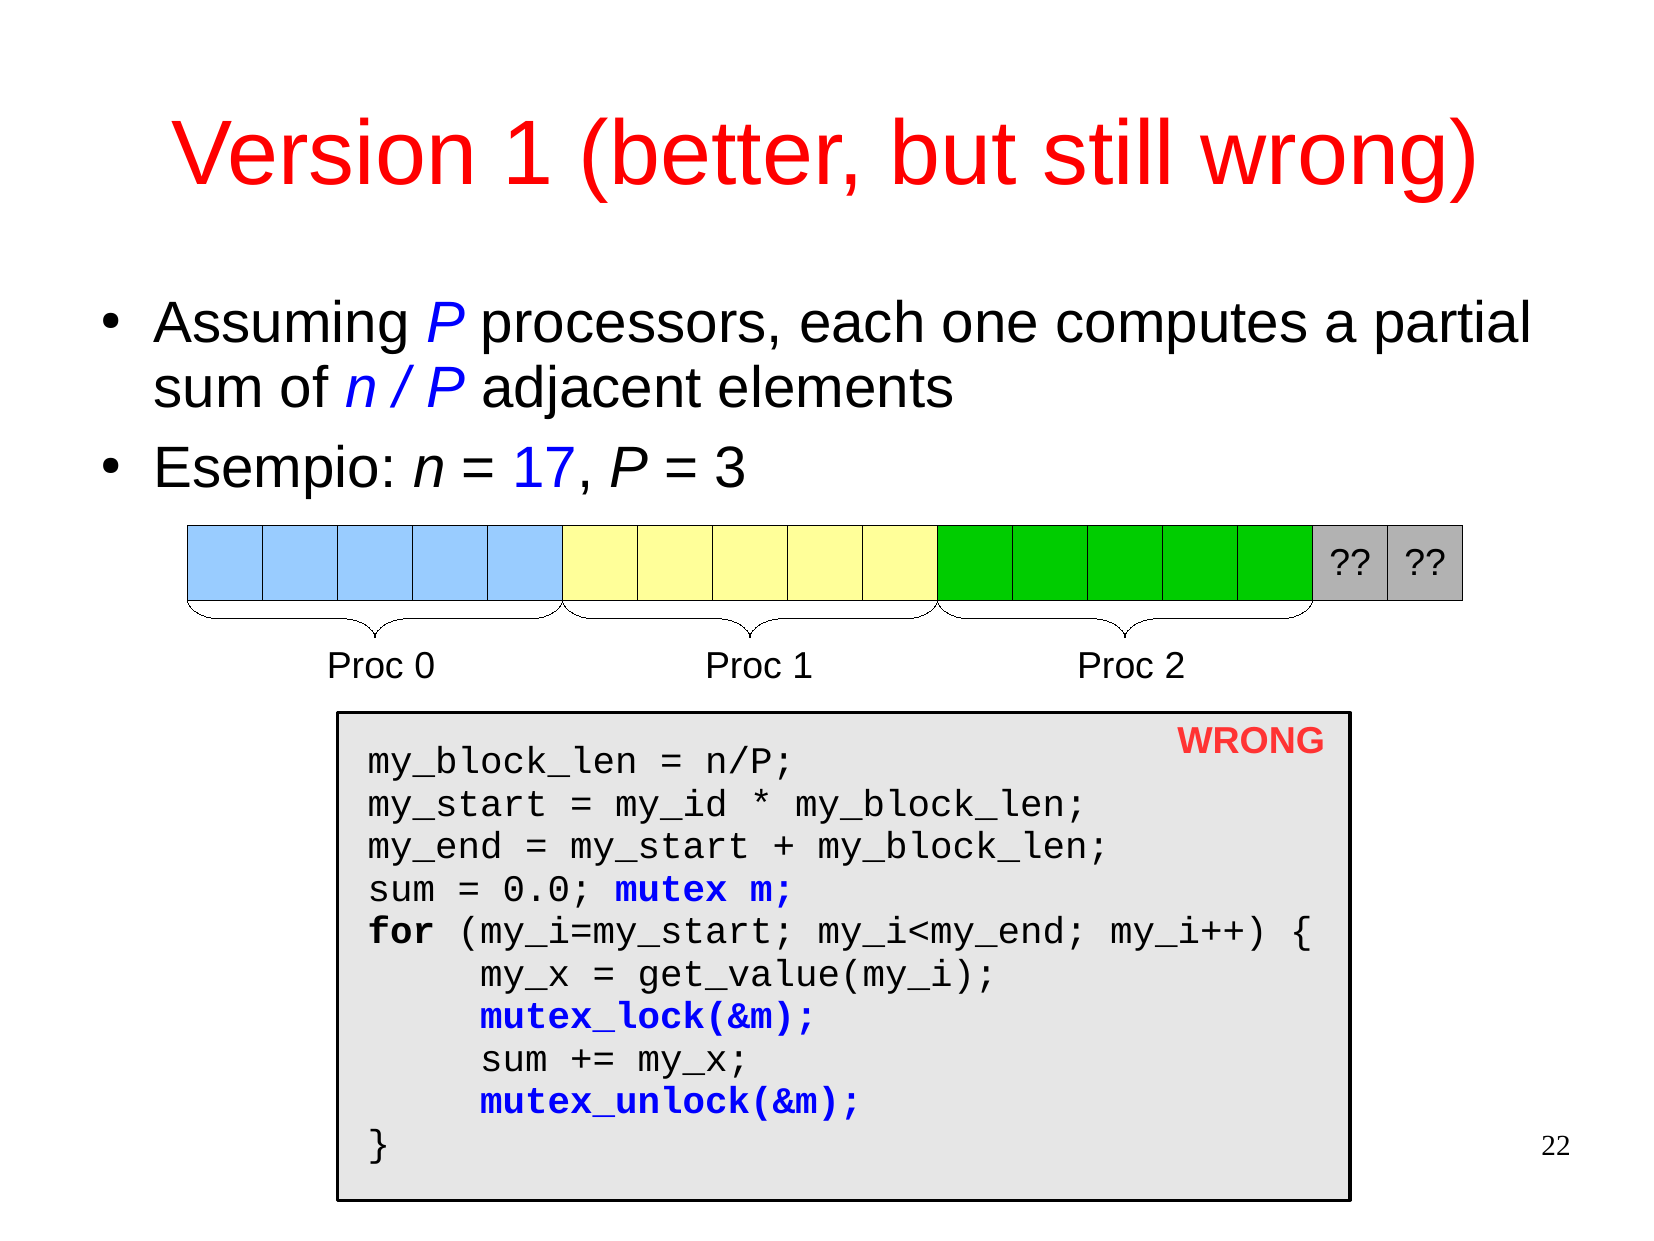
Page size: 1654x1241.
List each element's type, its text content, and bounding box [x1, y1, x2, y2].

list Assuming P processors, each one computes a partial sum of n / P adjacent elements Esempio: n = 17, P = 3 [82, 290, 1571, 1109]
text_box ?? [1312, 525, 1387, 601]
title Version 1 (better, but still wrong) [82, 49, 1571, 257]
text_box [187, 525, 1312, 601]
text_box my_block_len = n/P; my_start = my_id * my_block_len; my_end = my_start + my_block_len; sum = 0.0; mutex m; for (my_i=my_start; my_i<my_end; my_i++) { my_x = get_value(my_i); mutex_lock(&m); sum += my_x; mutex_unlock(&m); } [337, 712, 1351, 1201]
text_box Proc 1 [690, 637, 842, 695]
text_box Proc 2 [1062, 637, 1222, 695]
text_box WRONG [1162, 712, 1351, 770]
text_box ?? [1387, 525, 1463, 601]
text_box Proc 0 [312, 637, 472, 695]
